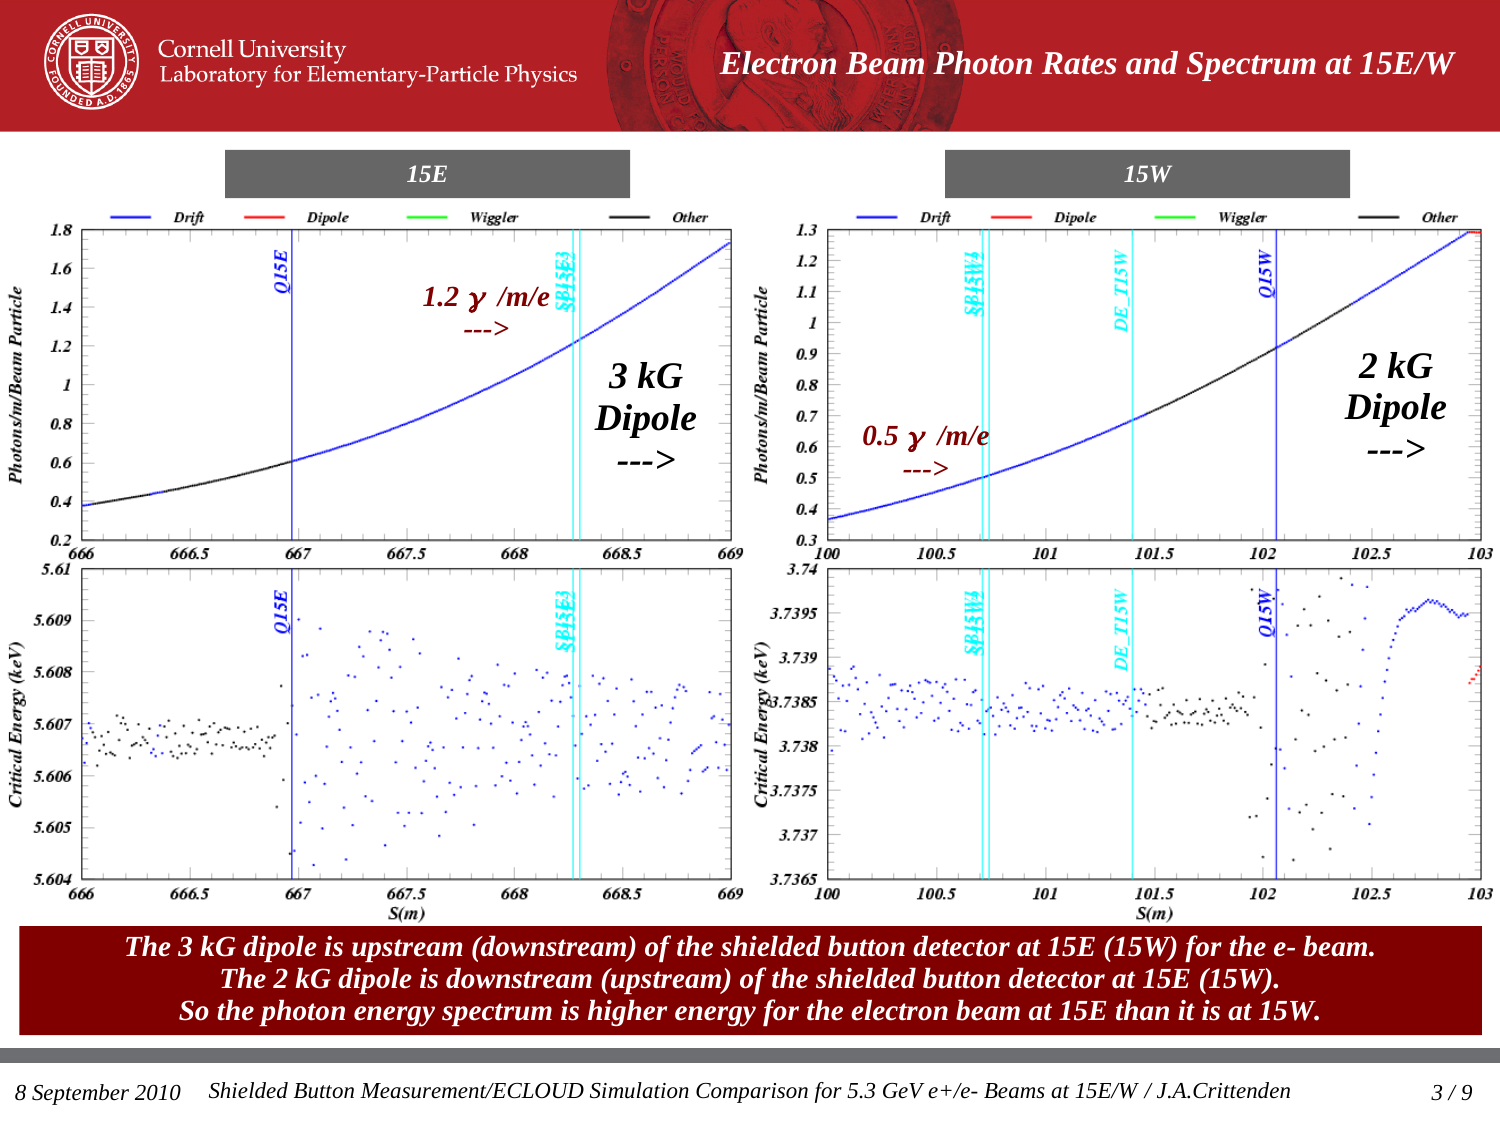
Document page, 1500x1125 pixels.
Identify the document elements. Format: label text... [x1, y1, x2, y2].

text_box 15W [945, 149, 1351, 199]
text_box 0.5 g /m/e ---> [847, 412, 991, 499]
text_box Electron Beam Photon Rates and Spectrum at 15E/W [675, 45, 1500, 121]
text_box 2 kG Dipole ---> [1330, 337, 1463, 477]
picture [0, 209, 1500, 926]
text_box The 3 kG dipole is upstream (downstream) of the shielded button detector at 15E (15W) for the e- beam. The 2 kG dipole is downstream (upstream) of the shielded button detector at 15E (15W). So the photon energy spectrum is higher energy for the electron beam at 15E than it is at 15W. [19, 926, 1482, 1036]
text_box 3 kG Dipole ---> [580, 348, 713, 488]
picture [0, 0, 1500, 132]
text_box 1.2 g /m/e ---> [408, 273, 551, 359]
text_box 15E [225, 149, 631, 199]
